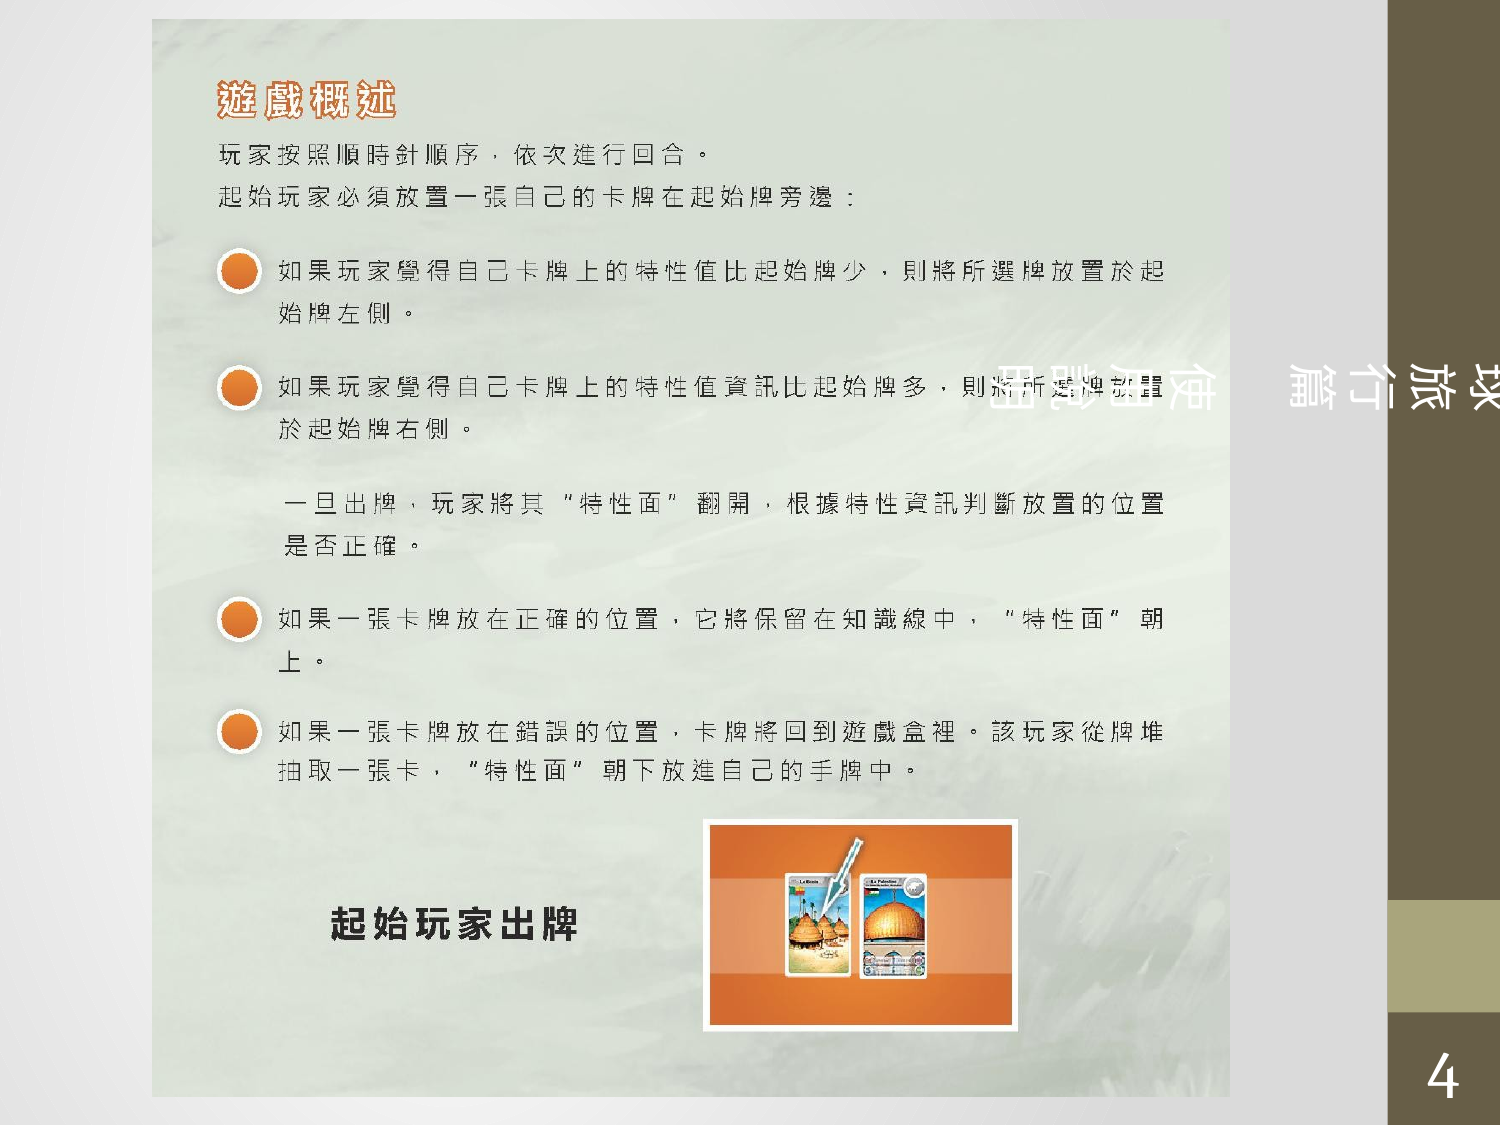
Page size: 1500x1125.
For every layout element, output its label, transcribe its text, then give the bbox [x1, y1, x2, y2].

picture [152, 19, 1230, 1097]
text_box 4 [1387, 1023, 1500, 1119]
text_box 知識線 環球旅行篇 使用說明 [1392, 0, 1484, 787]
